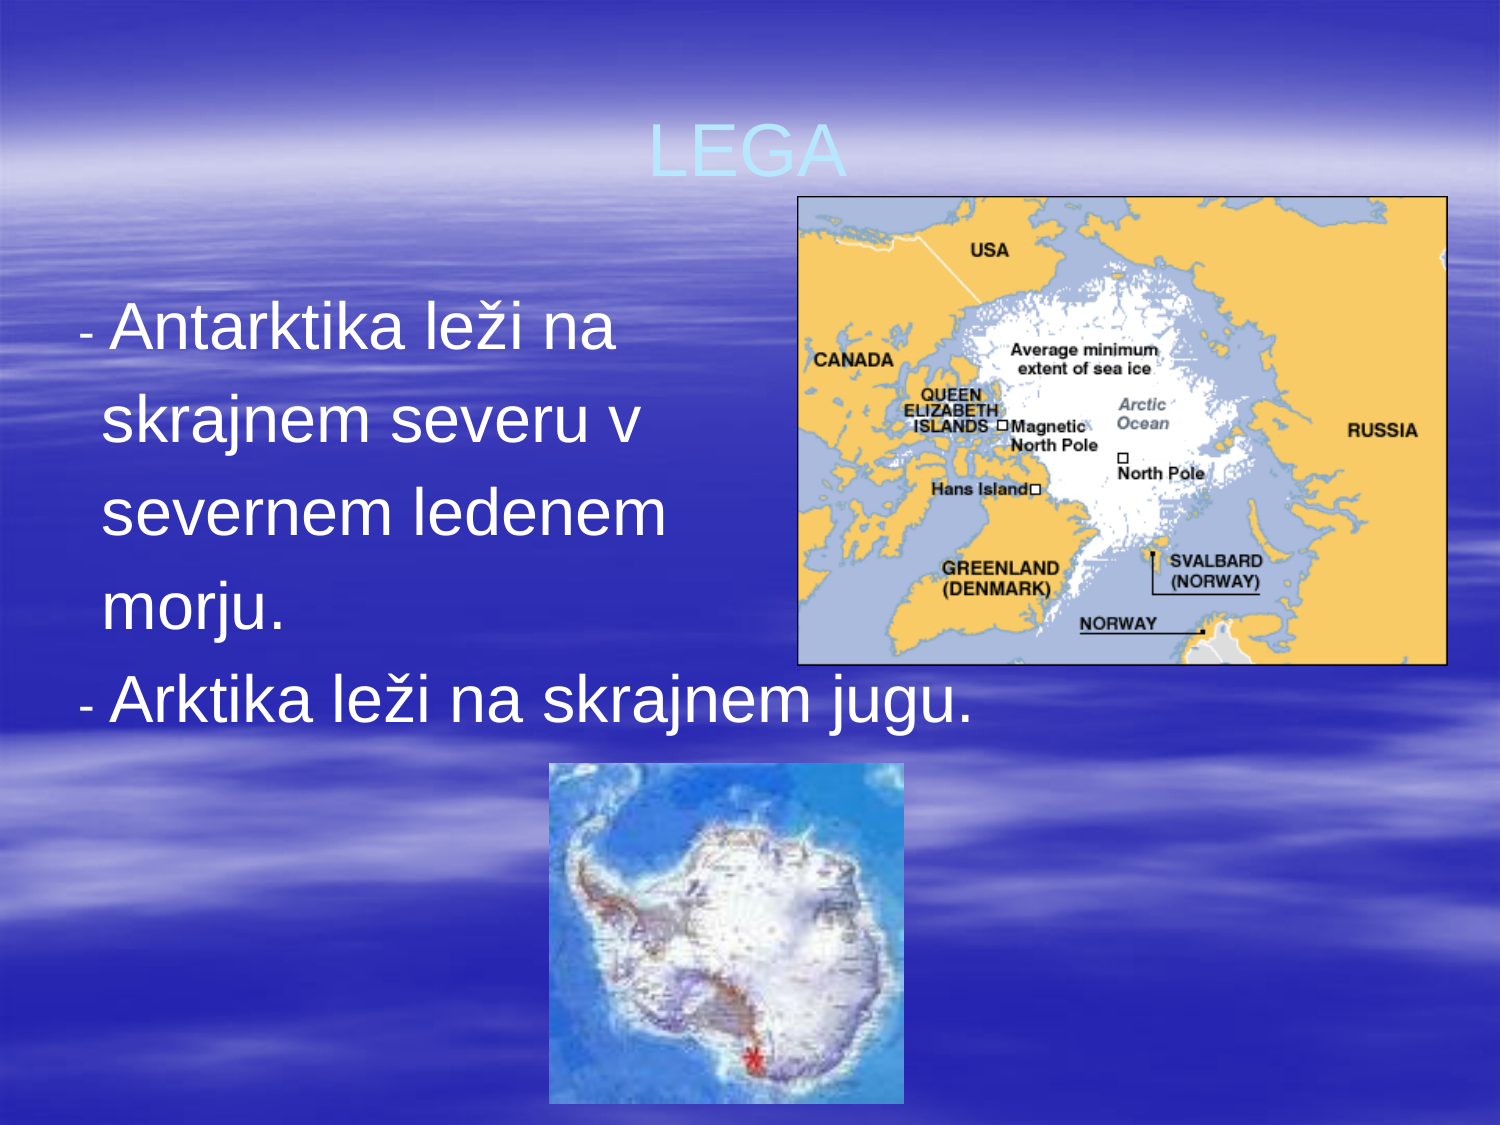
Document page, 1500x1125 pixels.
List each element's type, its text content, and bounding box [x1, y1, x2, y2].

picture [0, 0, 1500, 1125]
list - Antarktika leži na skrajnem severu v severnem ledenem morju. - Arktika leži na skrajnem jugu. [49, 275, 1451, 1001]
title LEGA [49, 37, 1446, 255]
